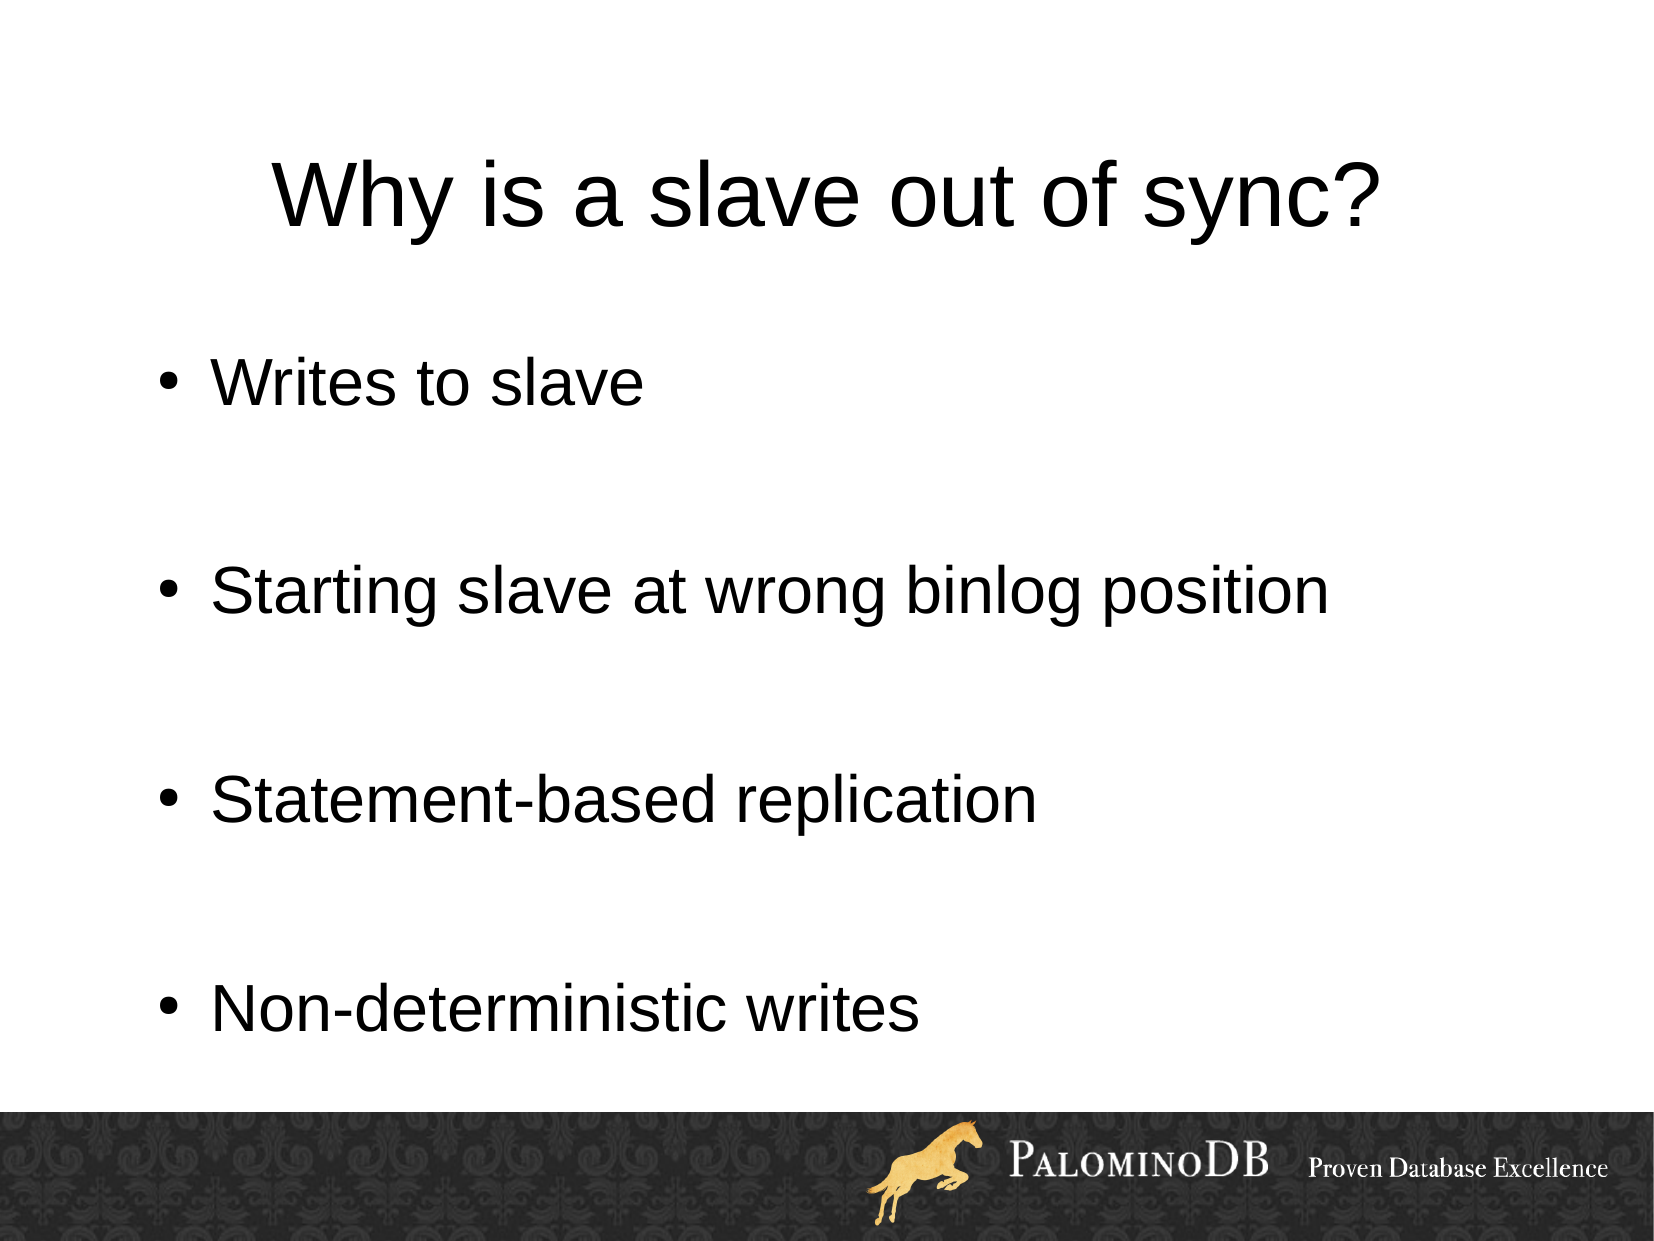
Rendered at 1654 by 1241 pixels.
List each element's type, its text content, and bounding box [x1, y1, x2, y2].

title Why is a slave out of sync? [121, 91, 1534, 299]
picture [0, 1112, 1654, 1241]
list Writes to slave Starting slave at wrong binlog position Statement-based replication Non-deterministic writes [121, 344, 1534, 1166]
